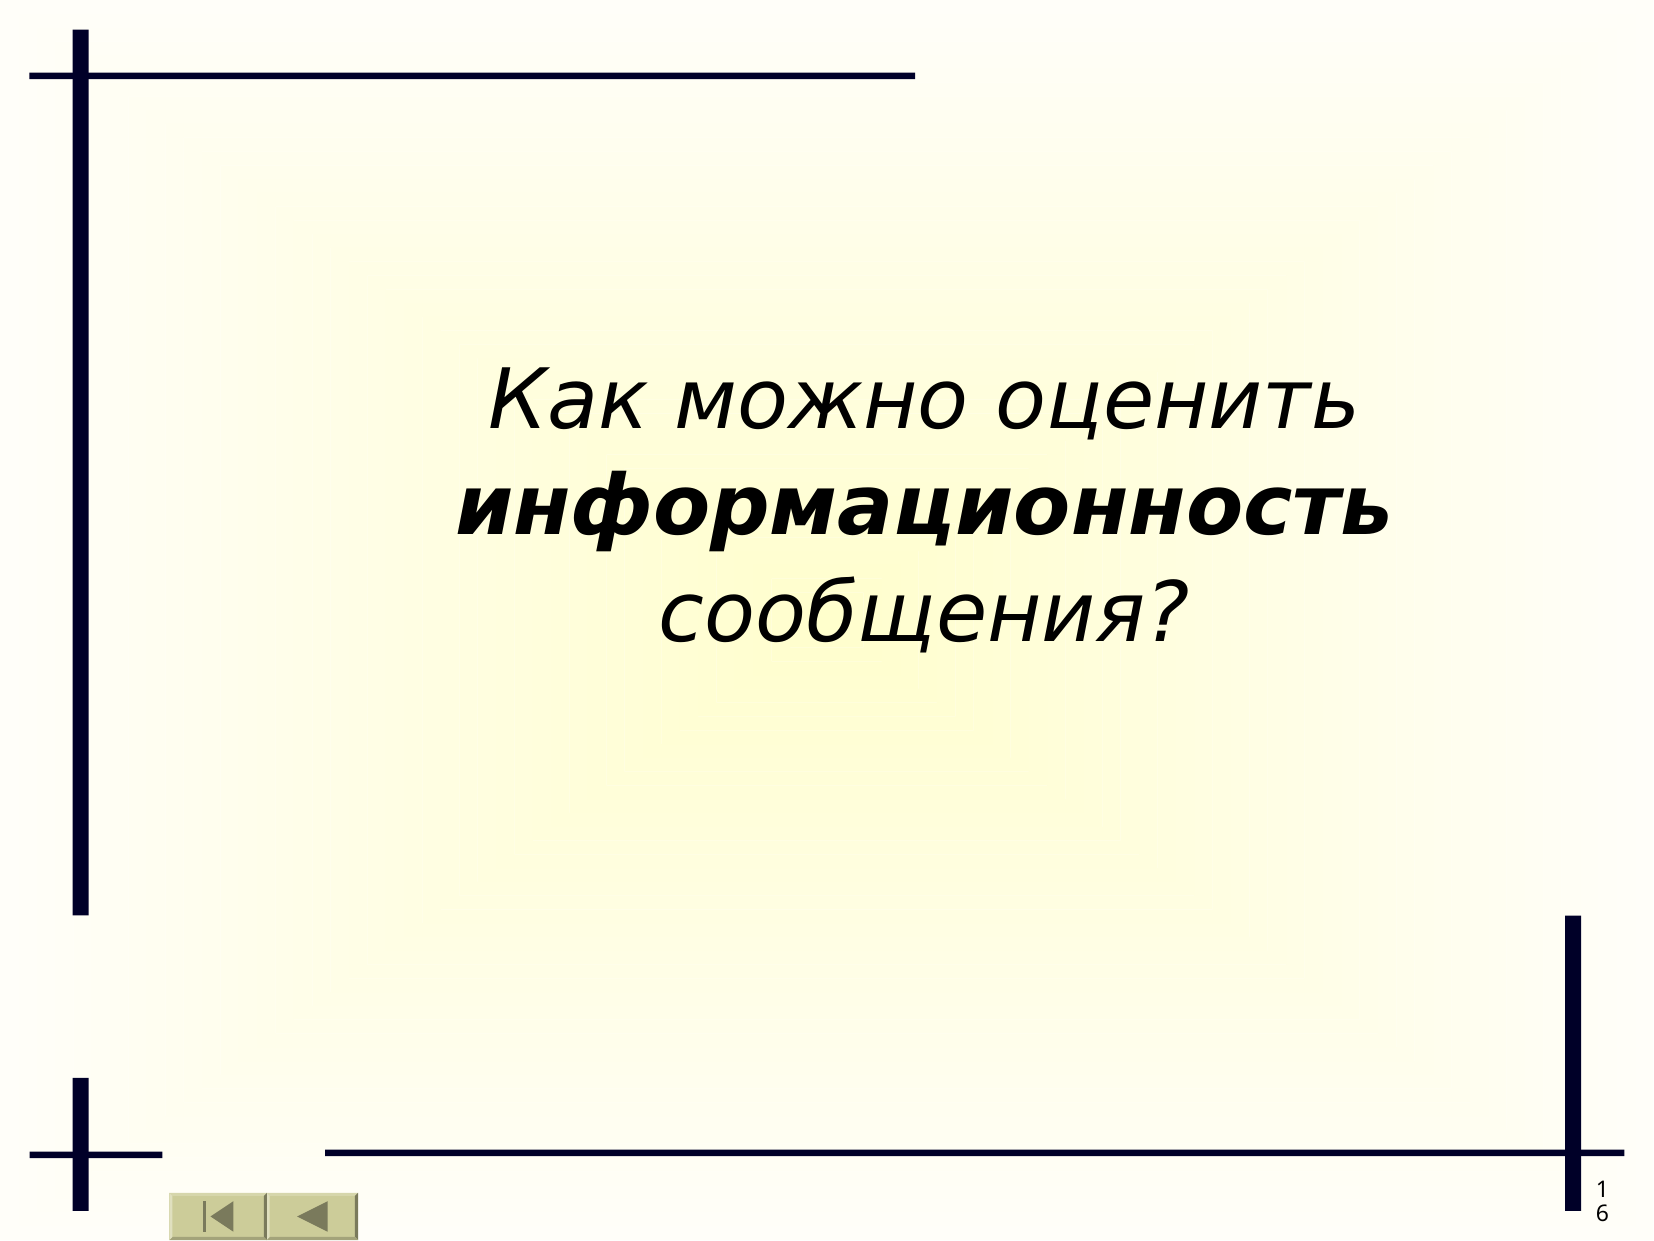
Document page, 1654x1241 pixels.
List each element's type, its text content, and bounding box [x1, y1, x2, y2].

text_box [170, 1192, 359, 1241]
text_box Как можно оценить информационность сообщения? [201, 333, 1648, 670]
